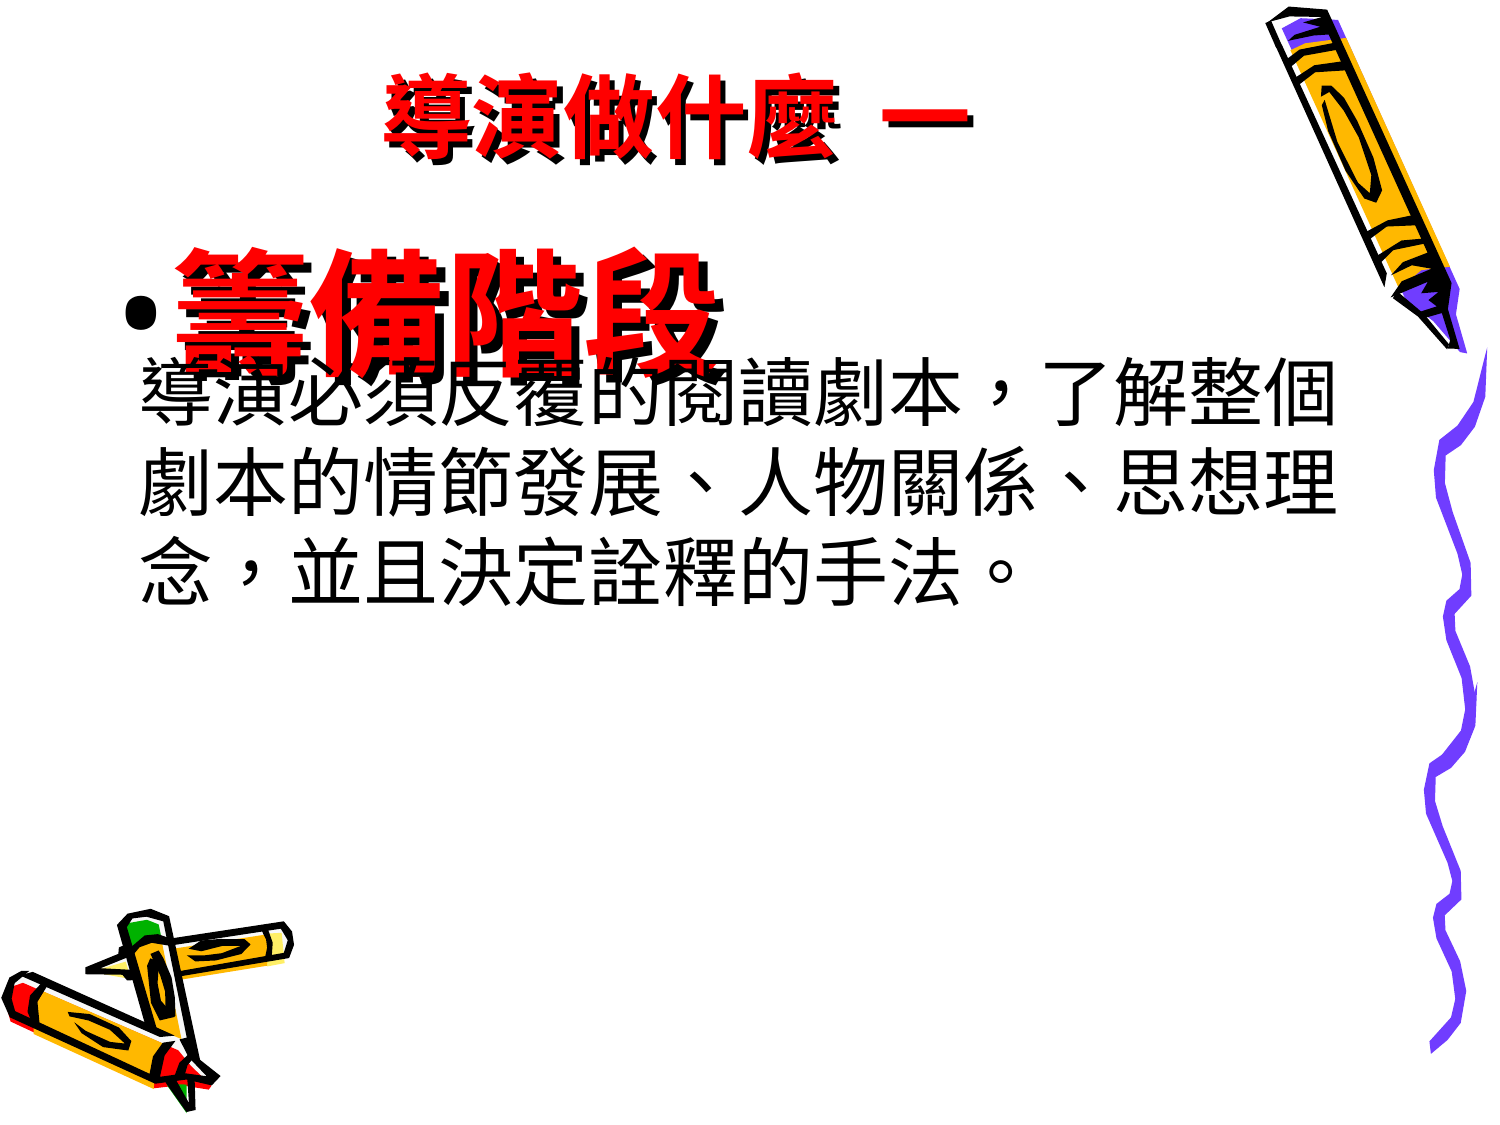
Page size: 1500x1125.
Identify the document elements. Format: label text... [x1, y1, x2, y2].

text_box 導演必須反覆的閱讀劇本，了解整個劇本的情節發展、人物關係、思想理念，並且決定詮釋的手法。 [124, 338, 1401, 623]
list 籌備階段 [100, 220, 1363, 821]
title 導演做什麼 一 [112, 24, 1240, 220]
